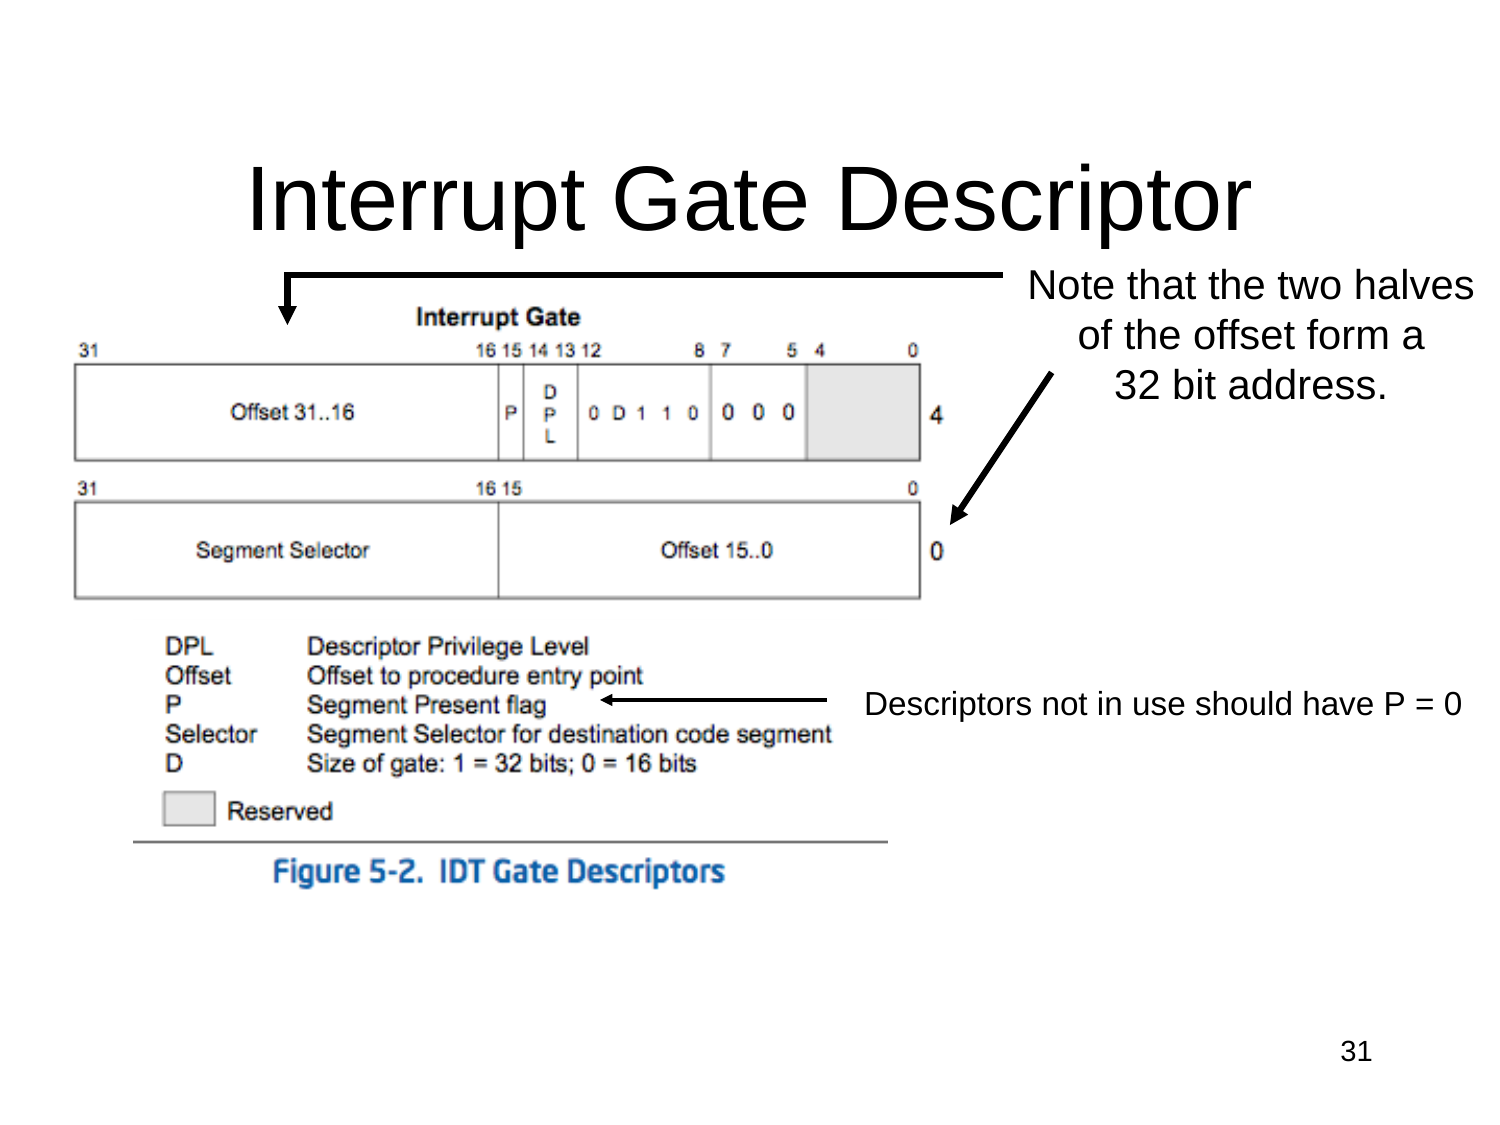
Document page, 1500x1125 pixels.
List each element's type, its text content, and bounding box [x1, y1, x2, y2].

picture [62, 299, 959, 613]
text_box Note that the two halves of the offset form a 32 bit address. [1012, 249, 1490, 416]
text_box Descriptors not in use should have P = 0 [849, 674, 1479, 731]
text_box <number> [1074, 1025, 1388, 1101]
picture [133, 618, 888, 901]
title Interrupt Gate Descriptor [112, 99, 1388, 288]
